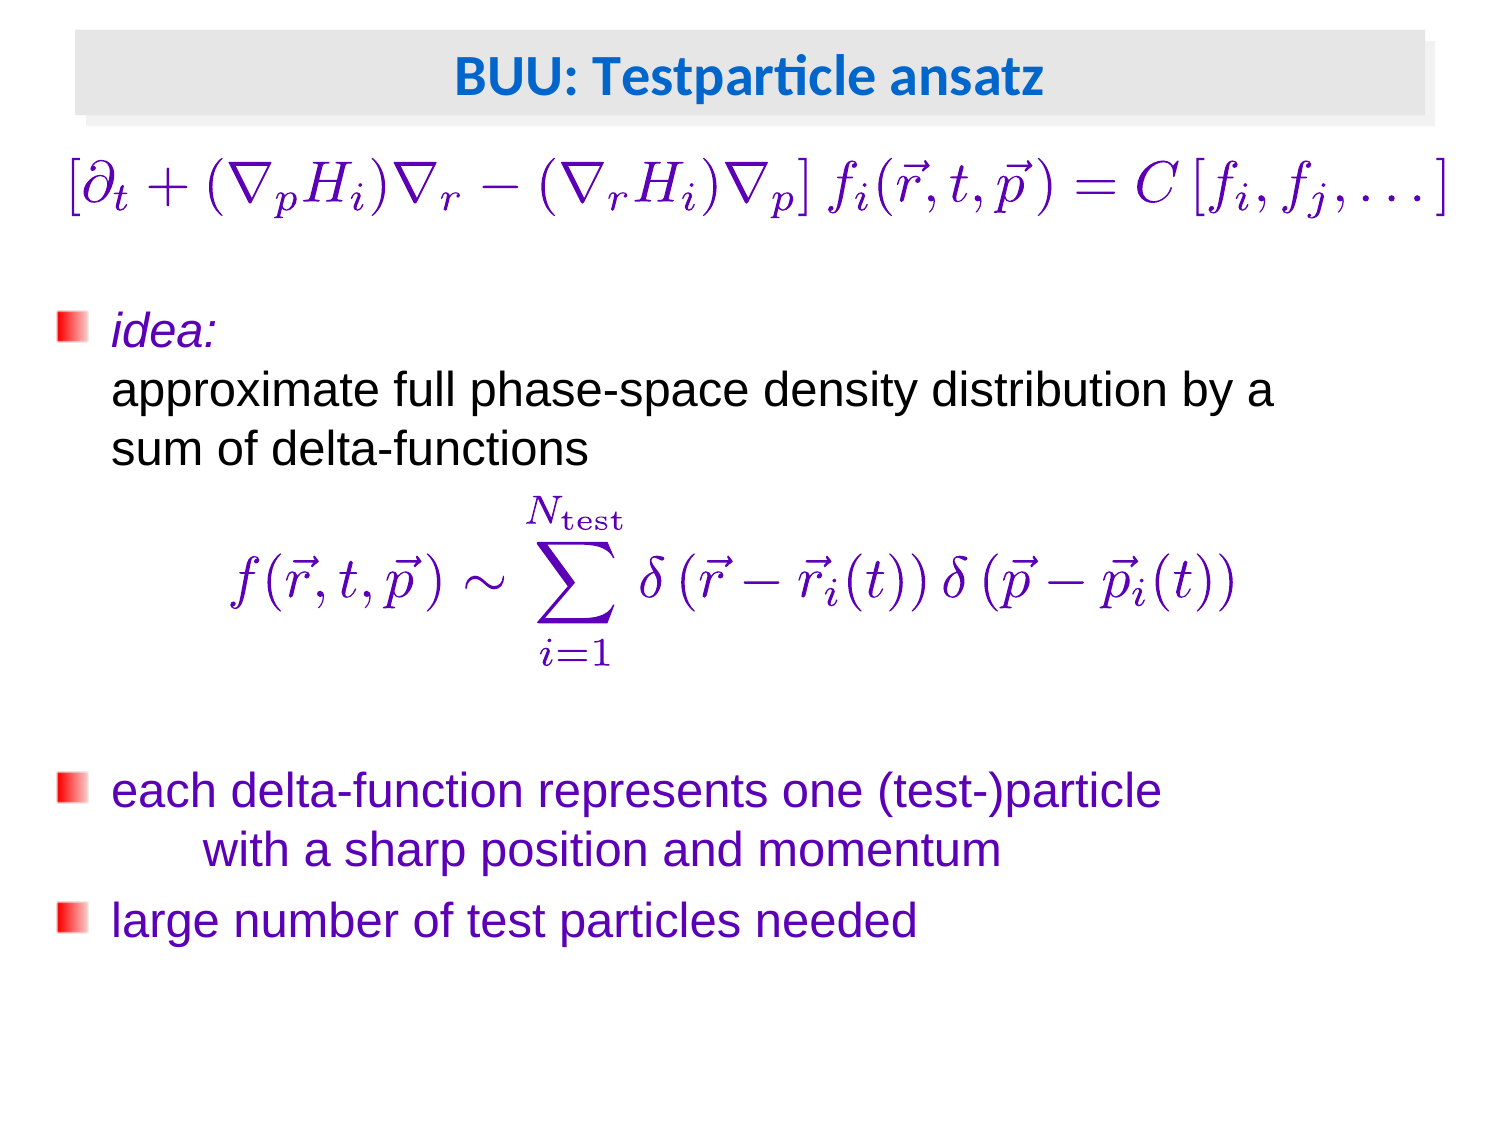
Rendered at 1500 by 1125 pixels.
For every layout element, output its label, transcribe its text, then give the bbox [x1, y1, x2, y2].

text_box [64, 157, 1452, 219]
title BUU: Testparticle ansatz [75, 29, 1426, 116]
text_box [227, 495, 1239, 667]
list idea: approximate full phase-space density distribution by a sum of delta-functions each delta-function represents one (test-)particle with a sharp position and momentum large number of test particles needed [41, 148, 1459, 1093]
